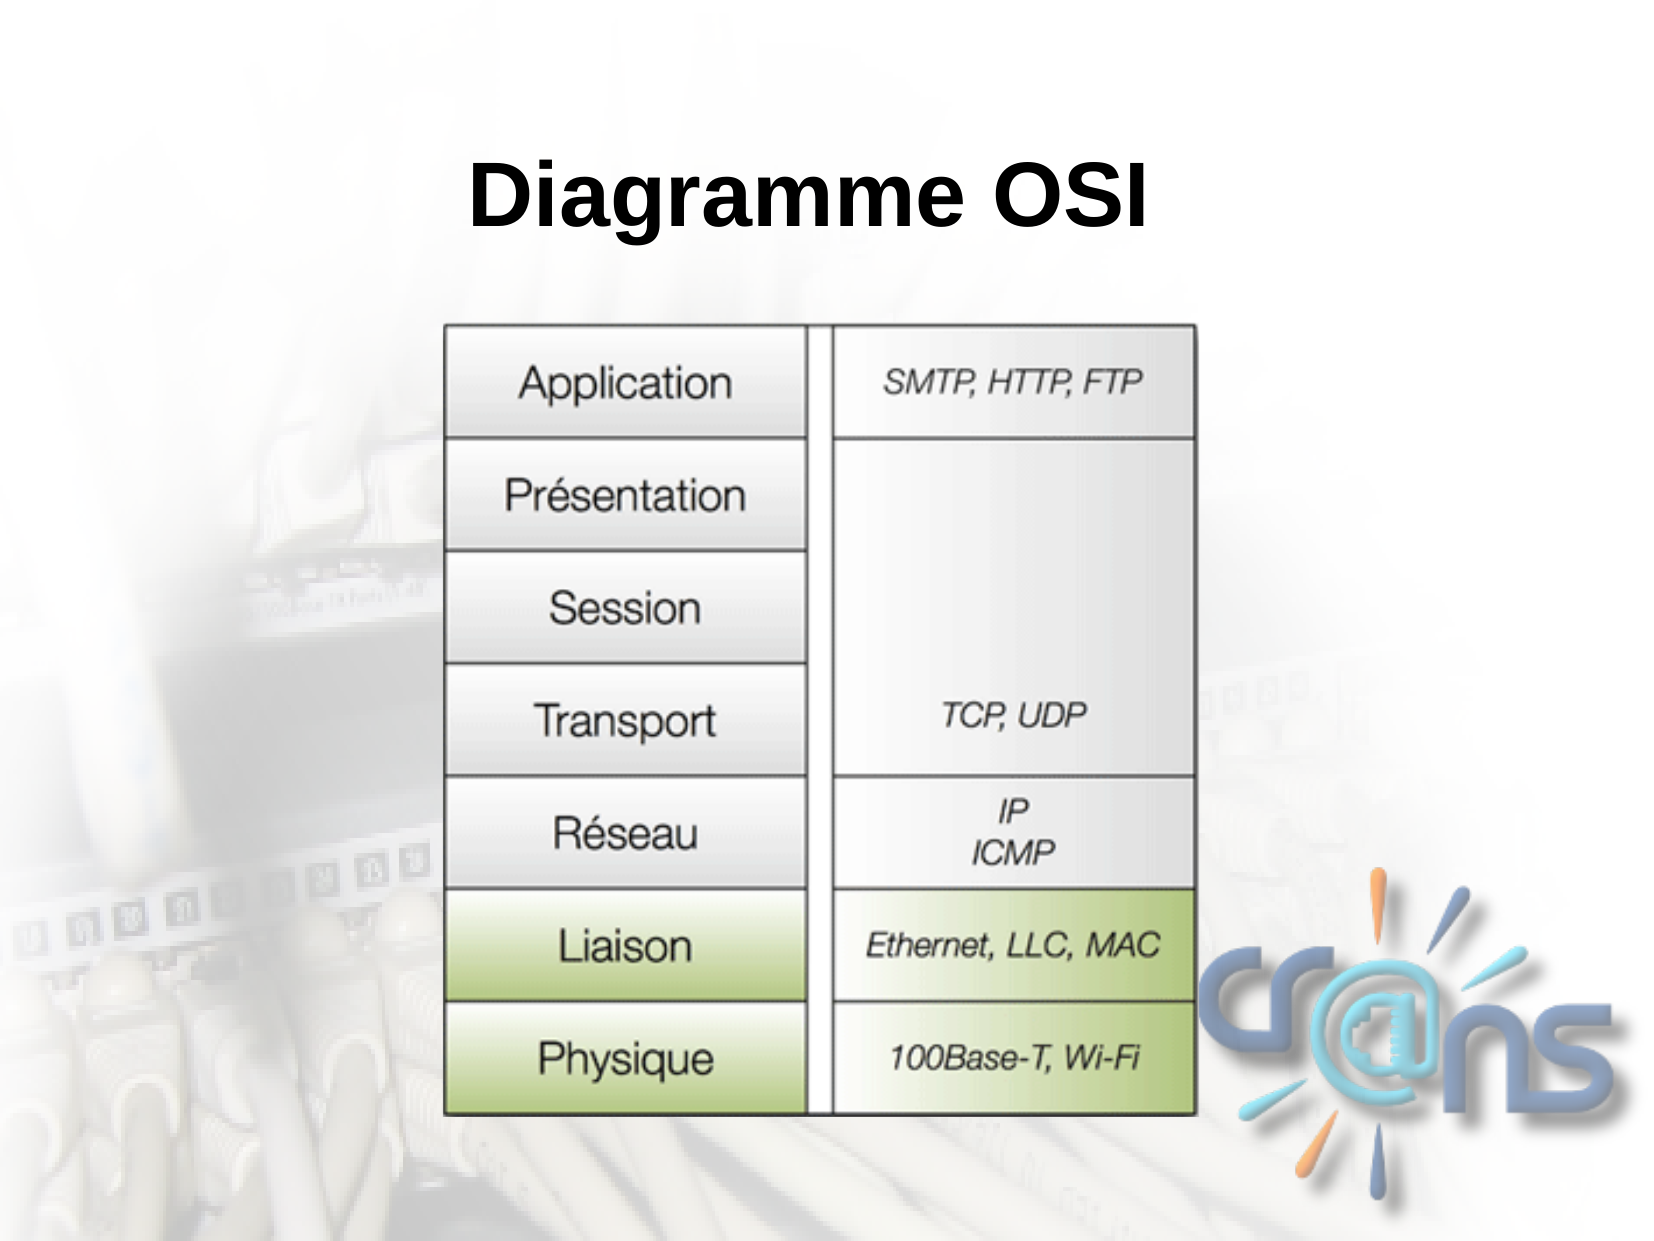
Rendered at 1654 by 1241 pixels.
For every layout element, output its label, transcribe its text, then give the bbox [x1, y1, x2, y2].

title Diagramme OSI [82, 90, 1536, 298]
picture [0, 0, 1654, 1241]
